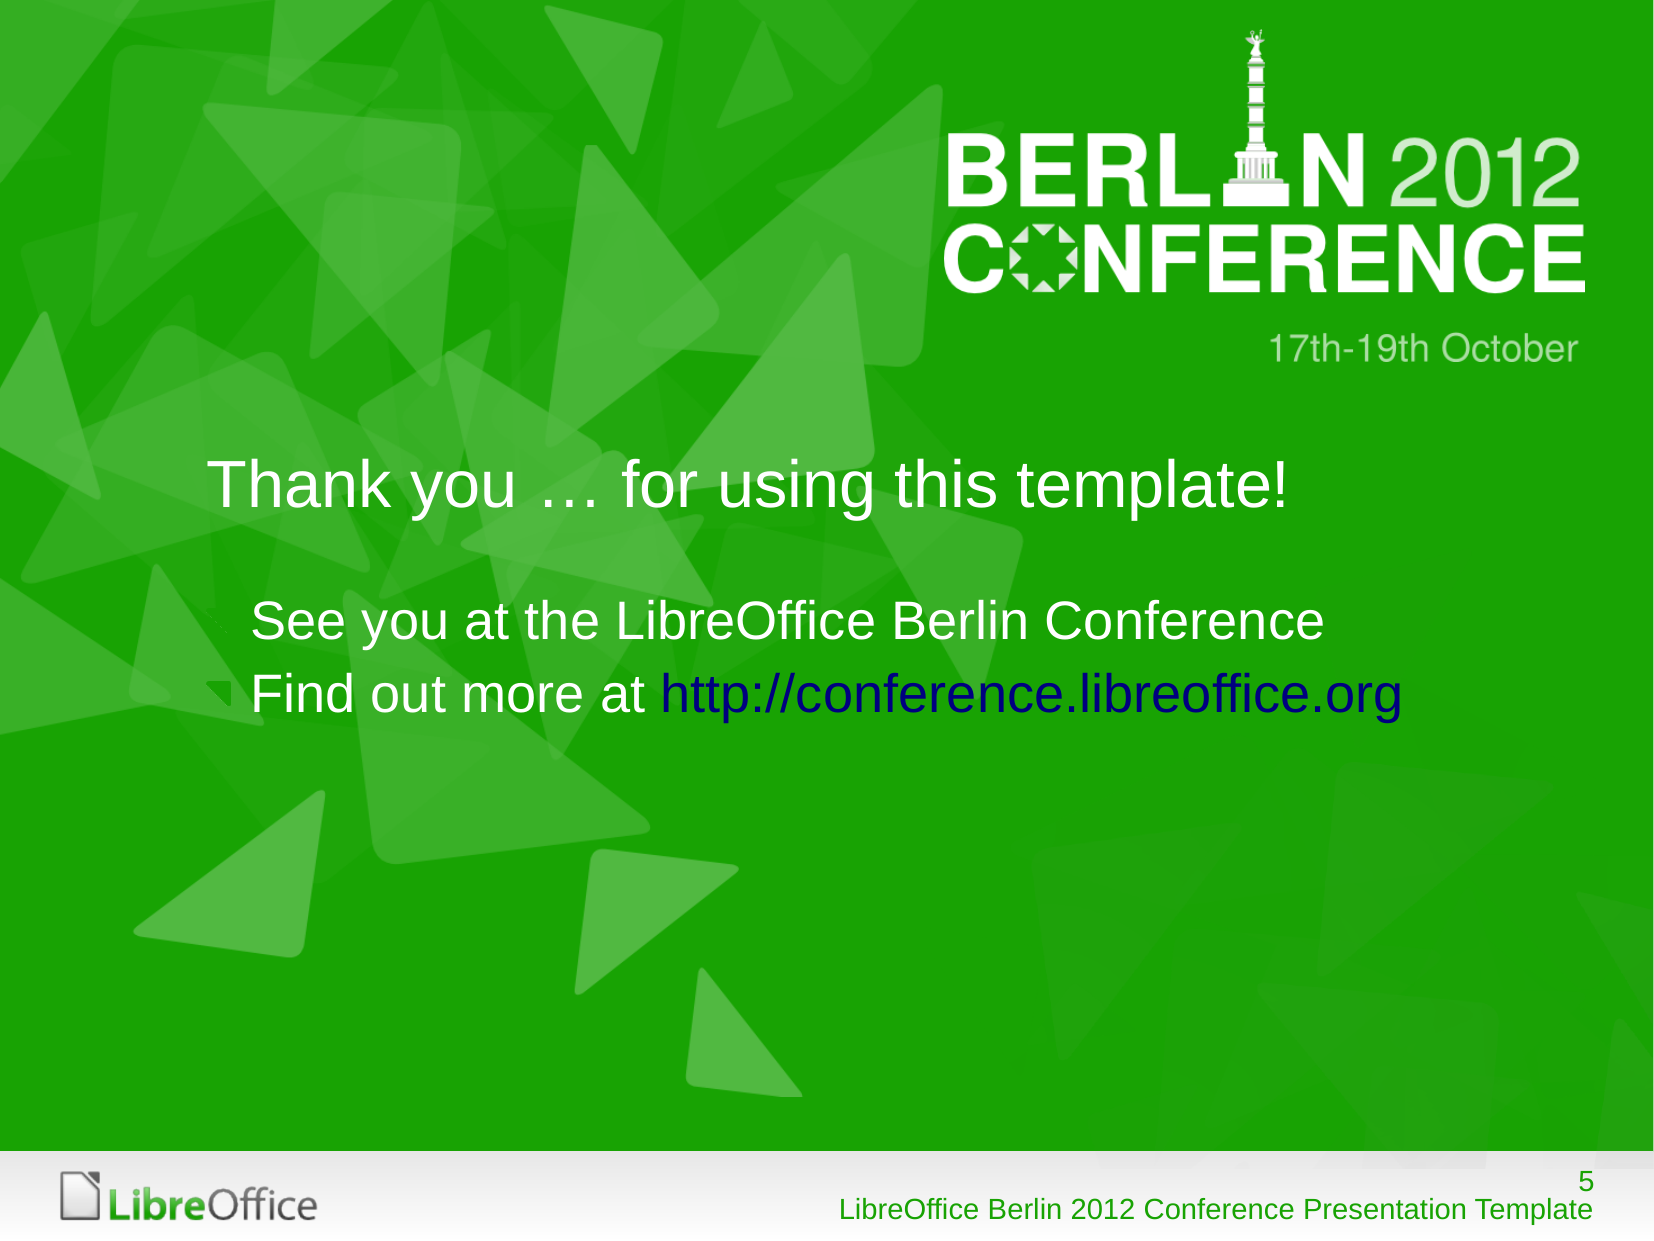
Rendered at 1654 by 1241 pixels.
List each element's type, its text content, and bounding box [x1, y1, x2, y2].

title Thank you … for using this template! [206, 395, 1477, 573]
list See you at the LibreOffice Berlin Conference Find out more at http://conference.libreoffice.org [206, 590, 1477, 1241]
picture [0, 0, 1654, 1169]
picture [41, 1152, 206, 1240]
